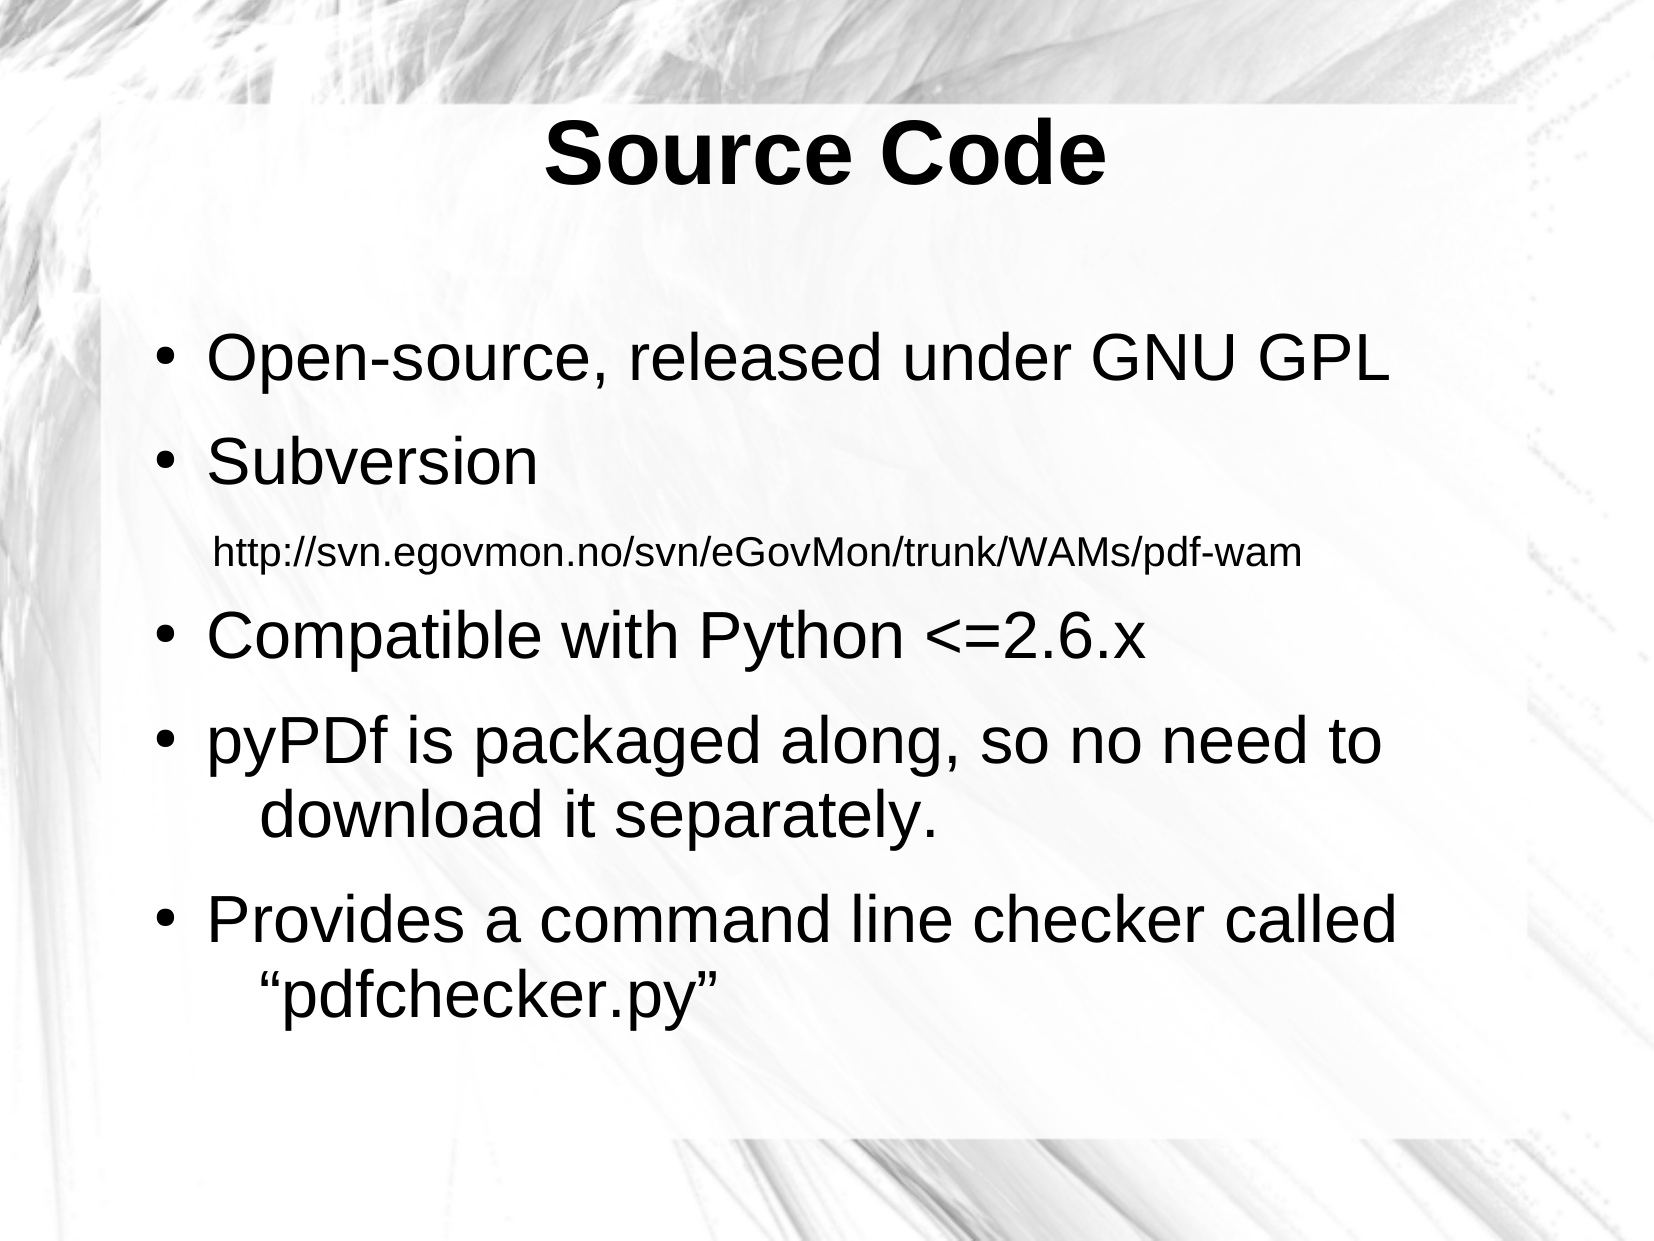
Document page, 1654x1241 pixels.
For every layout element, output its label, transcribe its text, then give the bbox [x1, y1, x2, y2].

title Source Code [82, 56, 1571, 250]
list Open-source, released under GNU GPL Subversion http://svn.egovmon.no/svn/eGovMon/trunk/WAMs/pdf-wam Compatible with Python <=2.6.x pyPDf is packaged along, so no need to download it separately. Provides a command line checker called “pdfchecker.py” [118, 319, 1571, 1032]
picture [0, 0, 1654, 1241]
